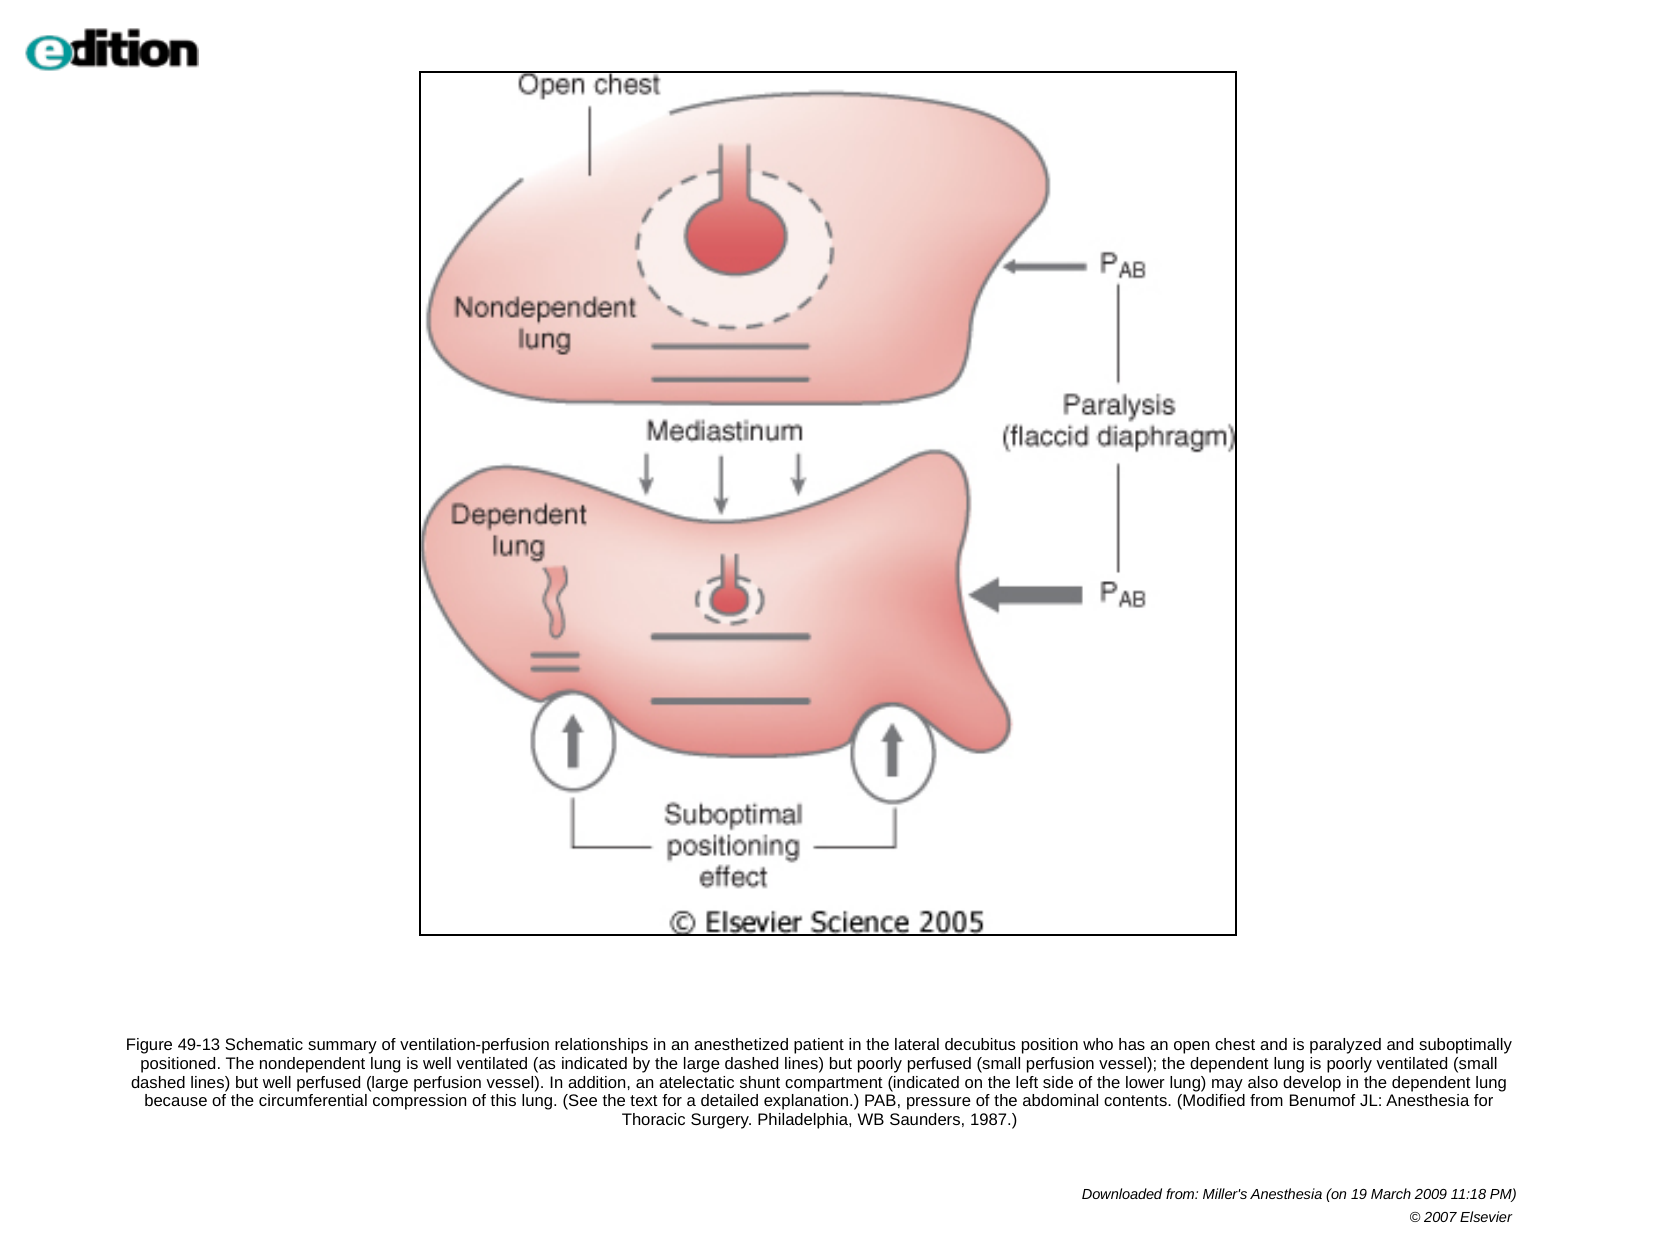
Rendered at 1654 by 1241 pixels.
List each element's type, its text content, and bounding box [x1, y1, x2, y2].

text_box Figure 49-13 Schematic summary of ventilation-perfusion relationships in an anesthetized patient in the lateral decubitus position who has an open chest and is paralyzed and suboptimally positioned. The nondependent lung is well ventilated (as indicated by the large dashed lines) but poorly perfused (small perfusion vessel); the dependent lung is poorly ventilated (small dashed lines) but well perfused (large perfusion vessel). In addition, an atelectatic shunt compartment (indicated on the left side of the lower lung) may also develop in the dependent lung because of the circumferential compression of this lung. (See the text for a detailed explanation.) PAB, pressure of the abdominal contents. (Modified from Benumof JL: Anesthesia for Thoracic Surgery. Philadelphia, WB Saunders, 1987.) [110, 1027, 1530, 1137]
picture [19, 20, 199, 78]
text_box Downloaded from: Miller's Anesthesia (on 19 March 2009 11:18 PM) [724, 1178, 1532, 1211]
picture [420, 72, 1236, 935]
text_box © 2007 Elsevier [723, 1201, 1531, 1234]
